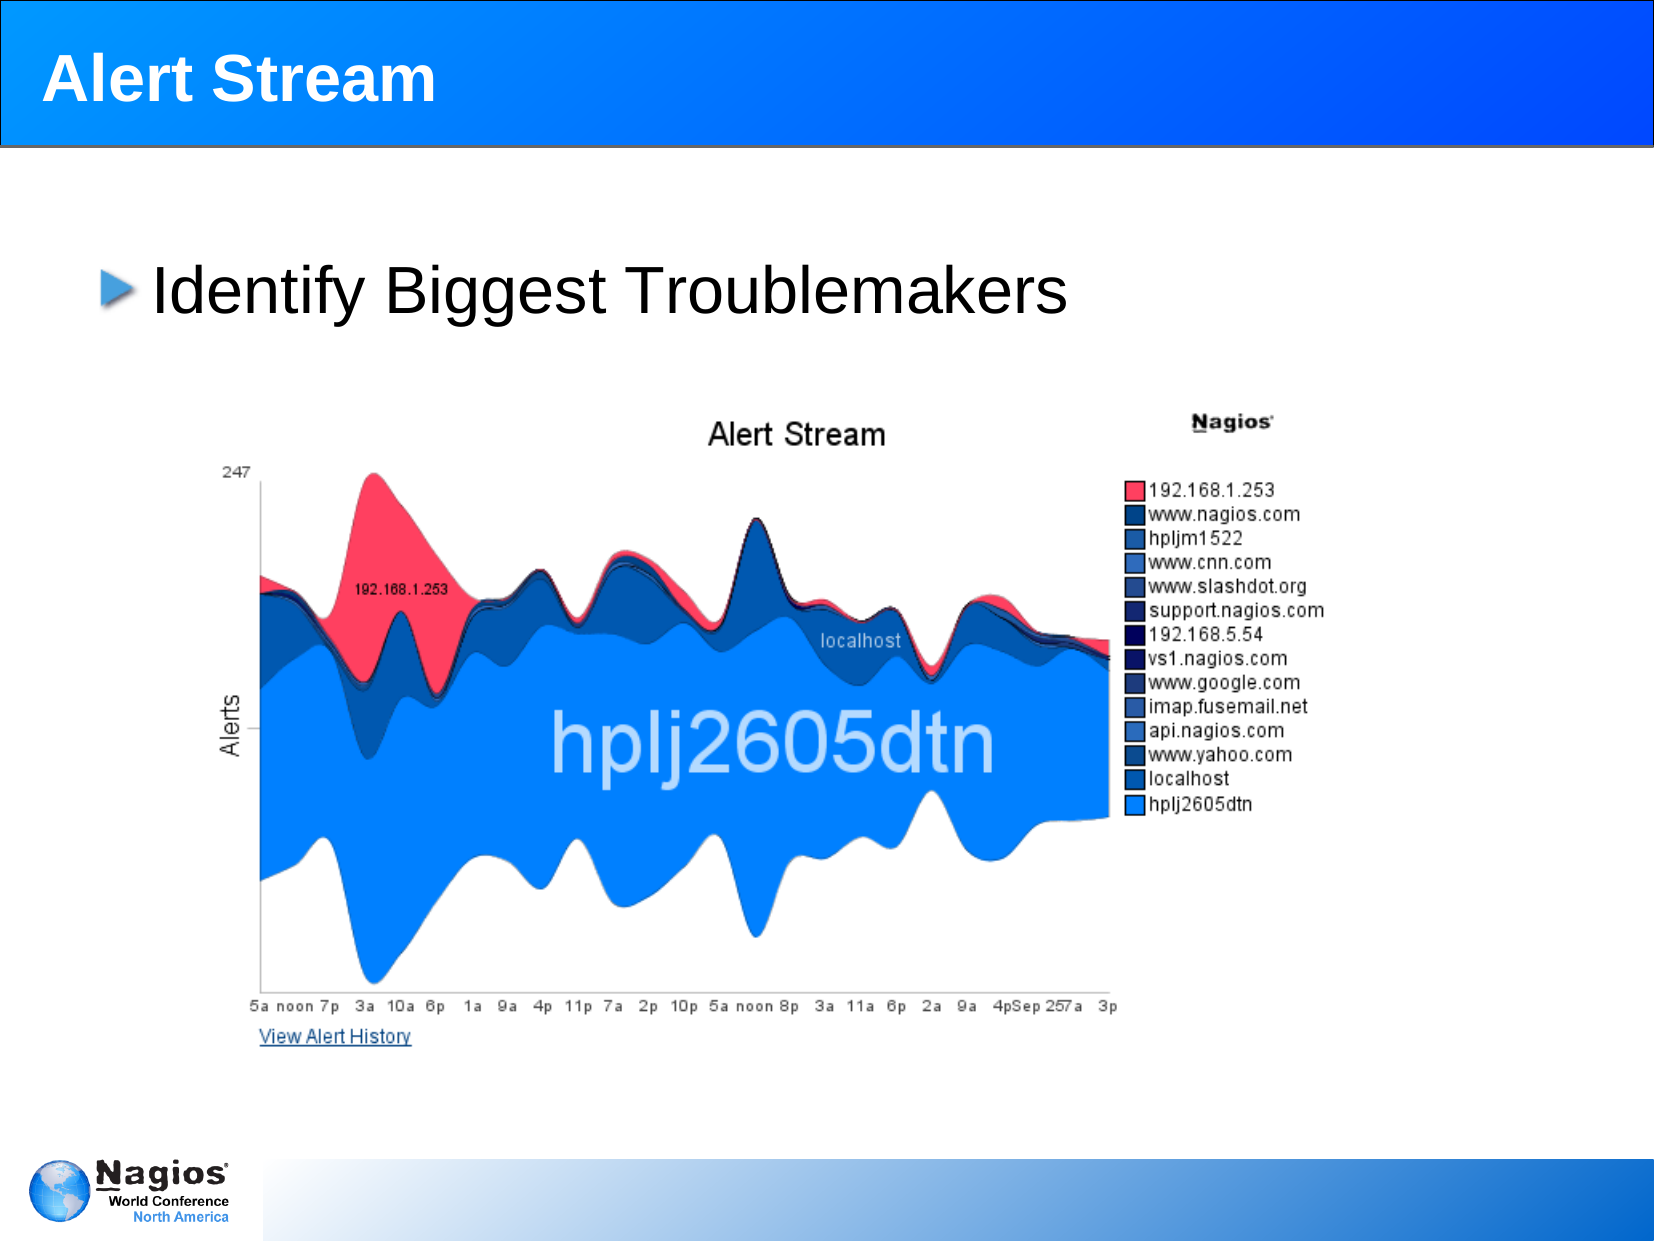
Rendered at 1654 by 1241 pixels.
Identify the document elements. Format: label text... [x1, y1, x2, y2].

title Alert Stream [41, 36, 1248, 120]
picture [204, 409, 1418, 1050]
picture [29, 1159, 229, 1235]
list Identify Biggest Troublemakers [80, 253, 1569, 1058]
